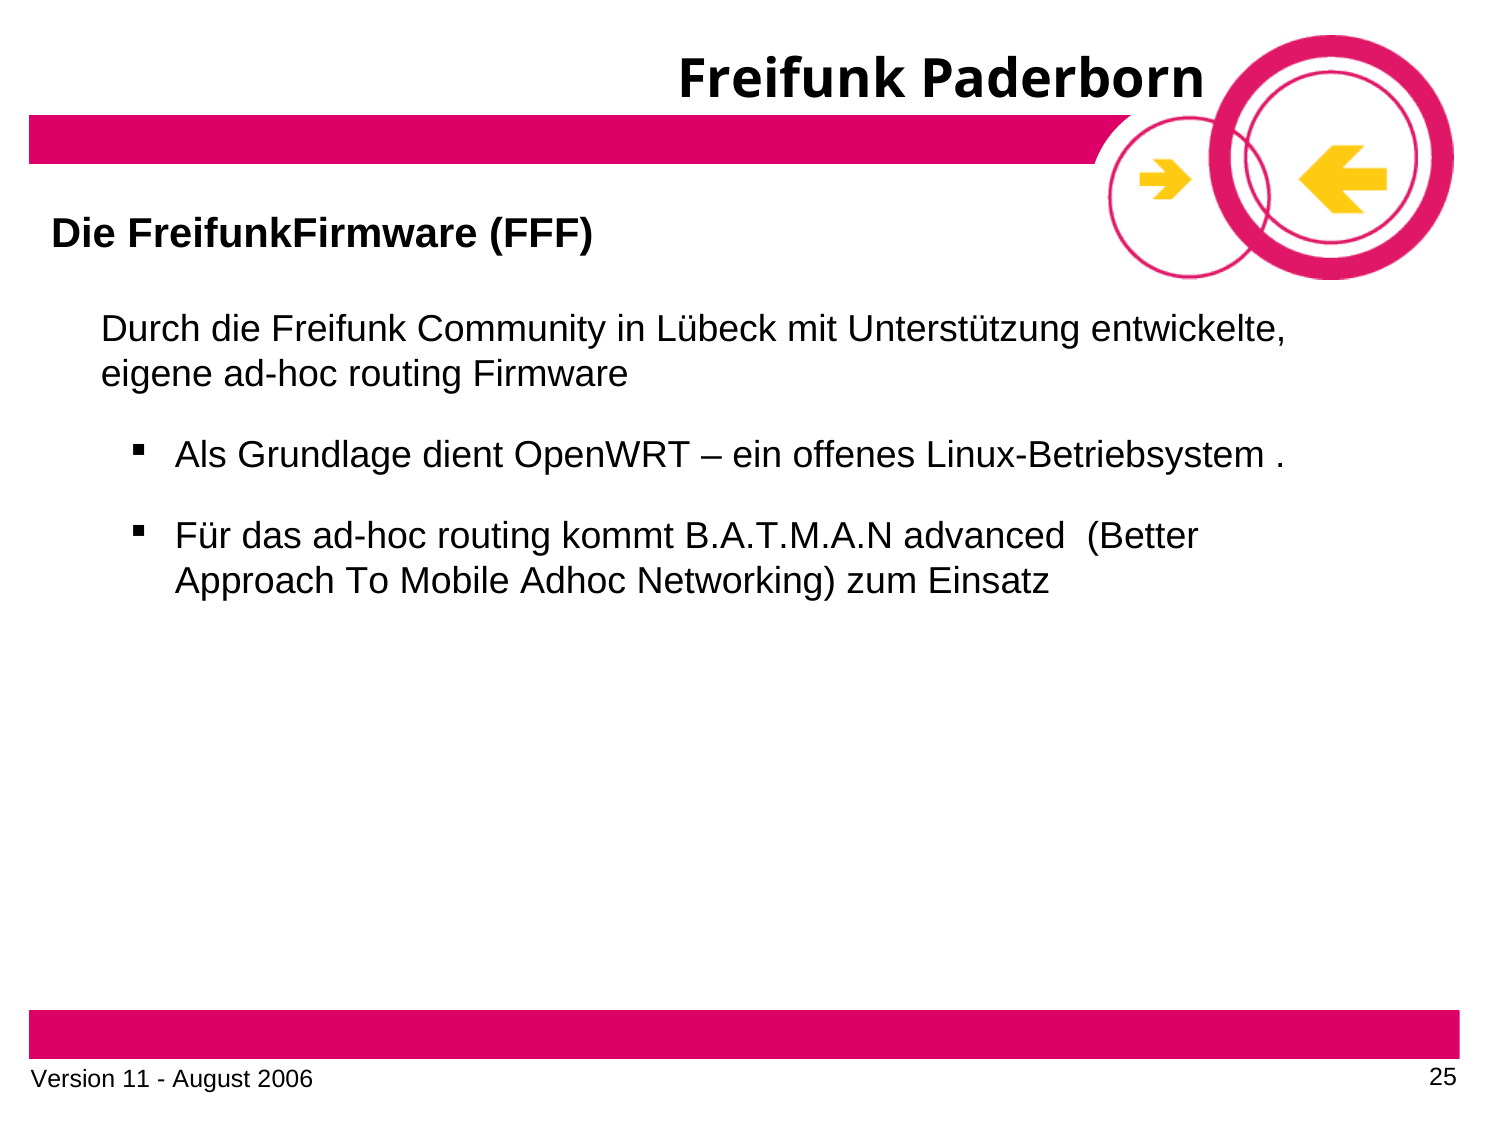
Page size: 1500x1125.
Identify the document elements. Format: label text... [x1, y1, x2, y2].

picture [1107, 35, 1454, 280]
text_box Durch die Freifunk Community in Lübeck mit Unterstützung entwickelte, eigene ad-hoc routing Firmware Als Grundlage dient OpenWRT – ein offenes Linux-Betriebsystem . Für das ad-hoc routing kommt B.A.T.M.A.N advanced (Better Approach To Mobile Adhoc Networking) zum Einsatz [100, 304, 1330, 942]
text_box Die FreifunkFirmware (FFF) [51, 206, 1044, 286]
